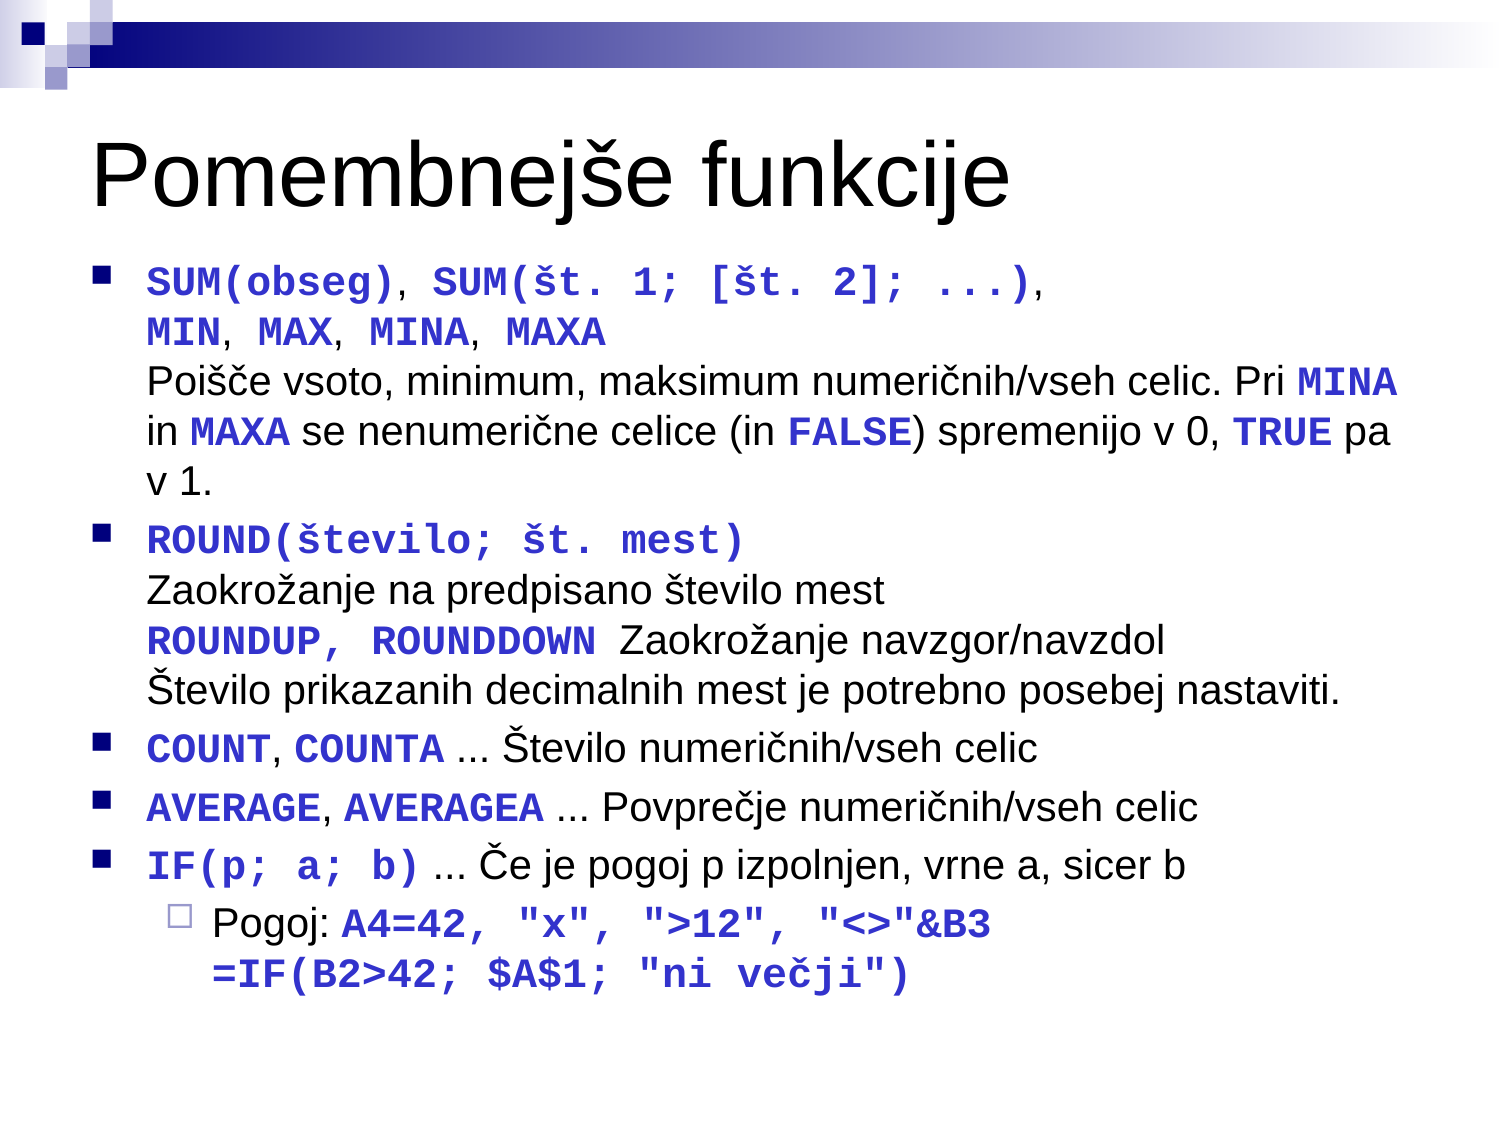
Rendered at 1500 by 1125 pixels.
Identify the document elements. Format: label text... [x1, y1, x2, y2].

list SUM(obseg), SUM(št. 1; [št. 2]; ...), MIN, MAX, MINA, MAXA Poišče vsoto, minimum, maksimum numeričnih/vseh celic. Pri MINA in MAXA se nenumerične celice (in FALSE) spremenijo v 0, TRUE pa v 1. ROUND(število; št. mest) Zaokrožanje na predpisano število mest ROUNDUP, ROUNDDOWN Zaokrožanje navzgor/navzdol Število prikazanih decimalnih mest je potrebno posebej nastaviti. COUNT, COUNTA ... Število numeričnih/vseh celic AVERAGE, AVERAGEA ... Povprečje numeričnih/vseh celic IF(p; a; b) ... Če je pogoj p izpolnjen, vrne a, sicer b Pogoj: A4=42, "x", ">12", "<>"&B3 =IF(B2>42; $A$1; "ni večji") [75, 246, 1425, 1012]
title Pomembnejše funkcije [75, 105, 1425, 235]
